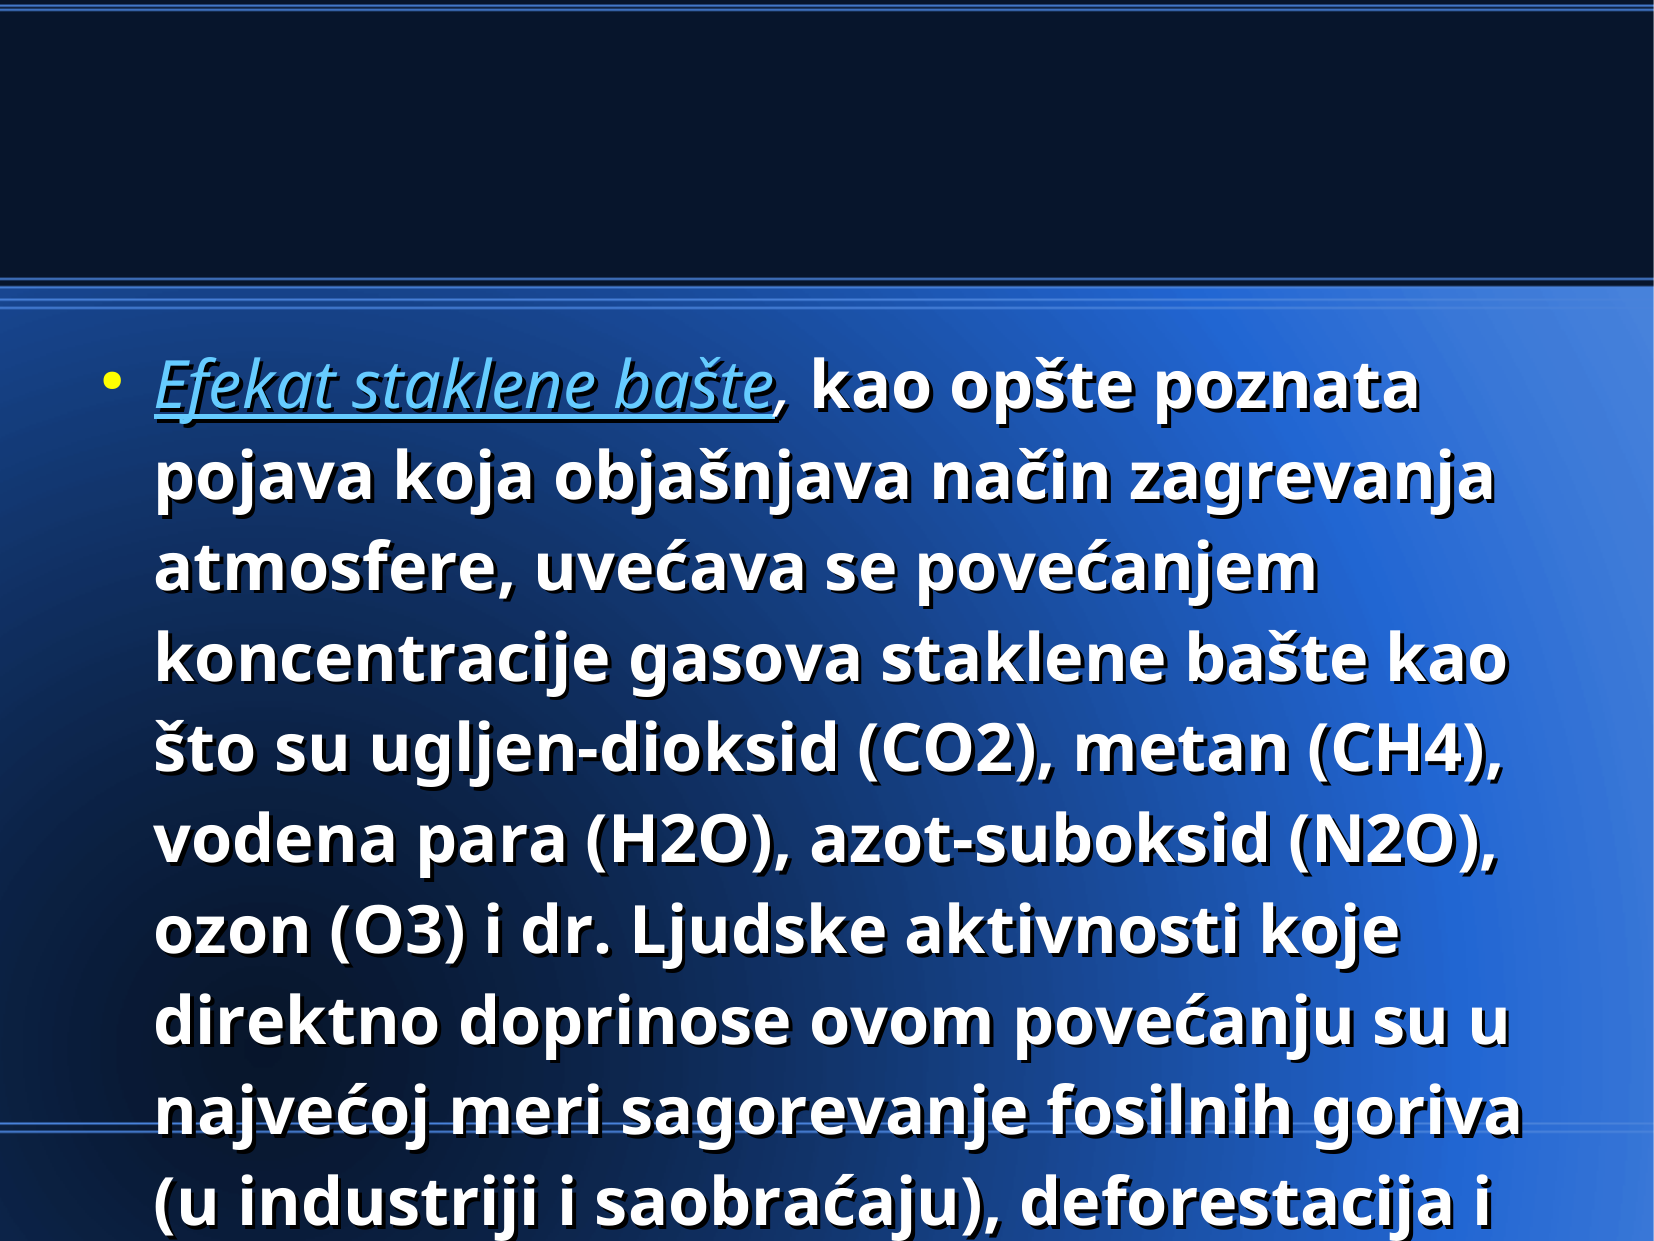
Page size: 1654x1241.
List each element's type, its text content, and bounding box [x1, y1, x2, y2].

list Efekat staklene bašte, kao opšte poznata pojava koja objašnjava način zagrevanja atmosfere, uvećava se povećanjem koncentracije gasova staklene bašte kao što su ugljen-dioksid (CO2), metan (CH4), vodena para (H2O), azot-suboksid (N2O), ozon (O3) i dr. Ljudske aktivnosti koje direktno doprinose ovom povećanju su u najvećoj meri sagorevanje fosilnih goriva (u industriji i saobraćaju), deforestacija i intenzivna poljoprivreda. [82, 337, 1571, 1064]
picture [0, 0, 1654, 1241]
